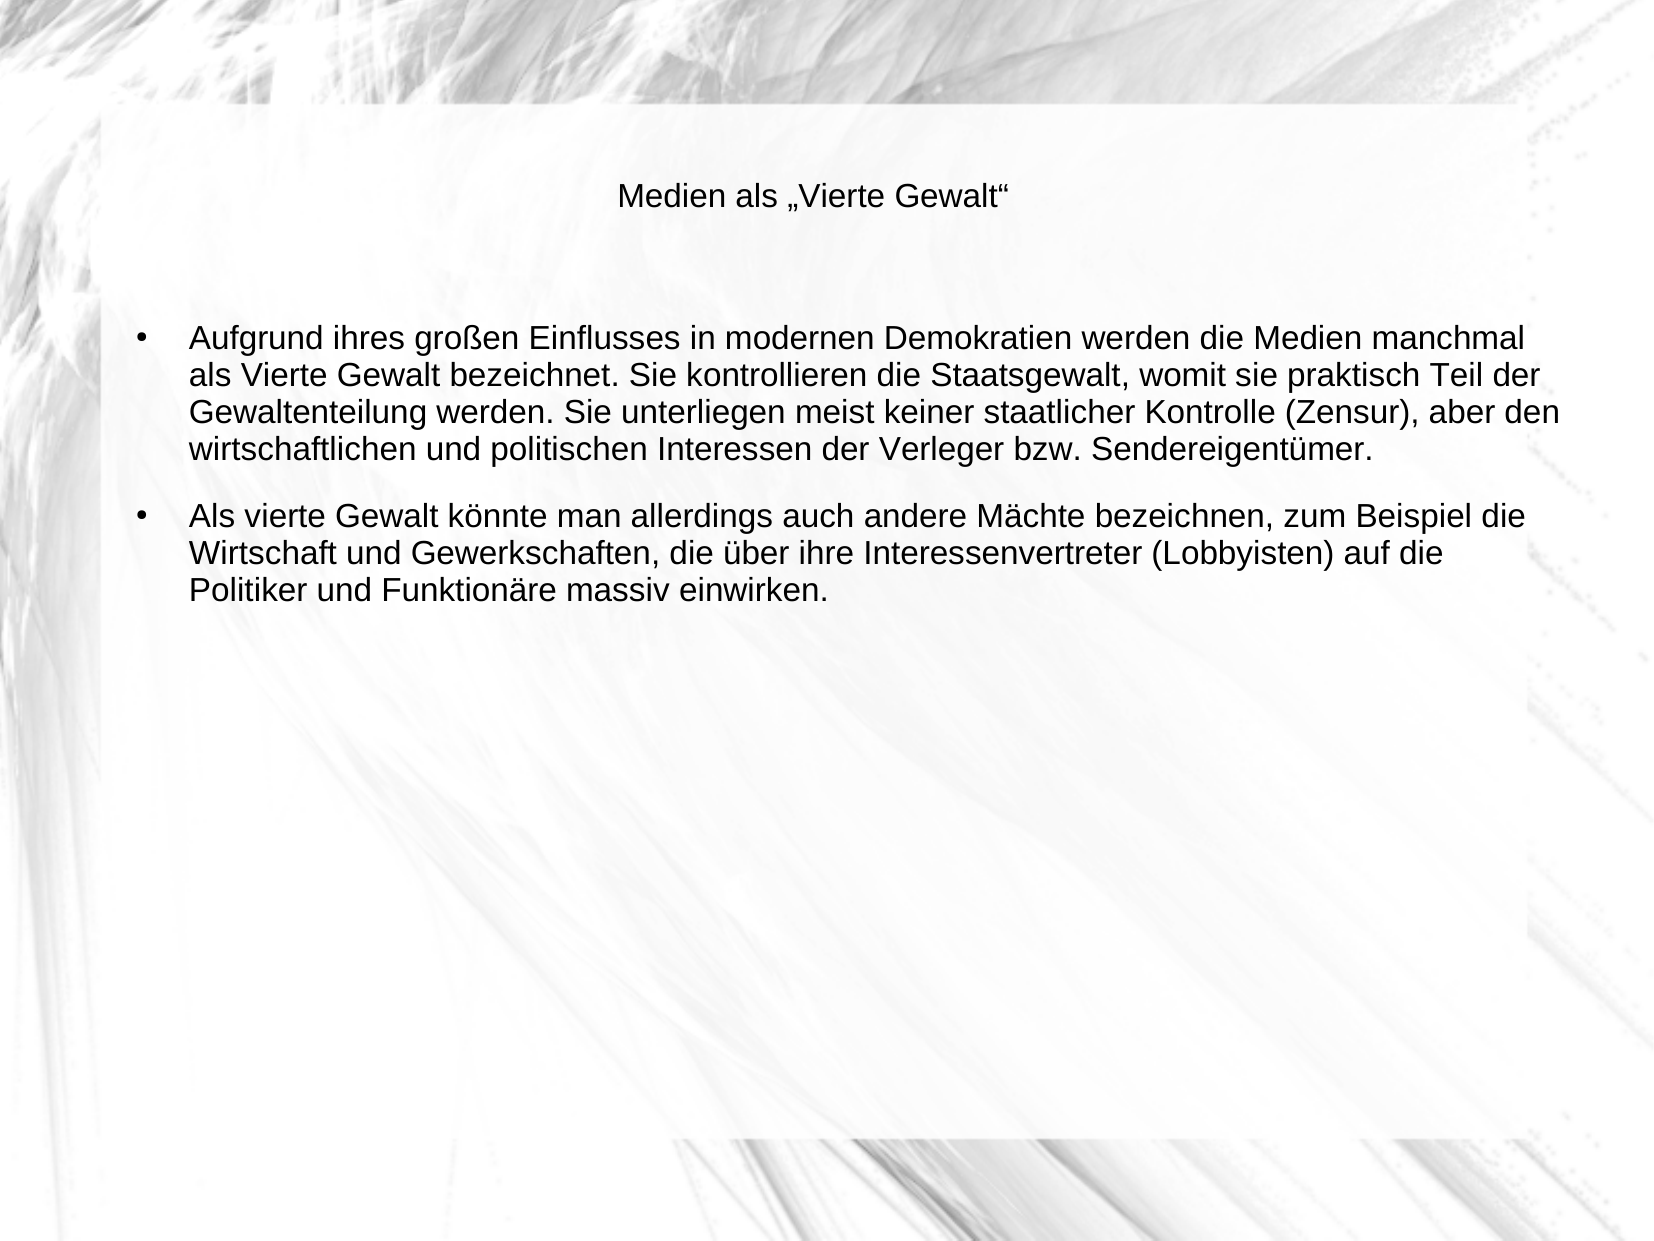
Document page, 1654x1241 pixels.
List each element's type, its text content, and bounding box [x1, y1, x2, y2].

title Medien als „Vierte Gewalt“ [118, 119, 1506, 273]
picture [0, 0, 1654, 1241]
list Aufgrund ihres großen Einflusses in modernen Demokratien werden die Medien manchmal als Vierte Gewalt bezeichnet. Sie kontrollieren die Staatsgewalt, womit sie praktisch Teil der Gewaltenteilung werden. Sie unterliegen meist keiner staatlicher Kontrolle (Zensur), aber den wirtschaftlichen und politischen Interessen der Verleger bzw. Sendereigentümer. Als vierte Gewalt könnte man allerdings auch andere Mächte bezeichnen, zum Beispiel die Wirtschaft und Gewerkschaften, die über ihre Interessenvertreter (Lobbyisten) auf die Politiker und Funktionäre massiv einwirken. [118, 319, 1571, 1124]
